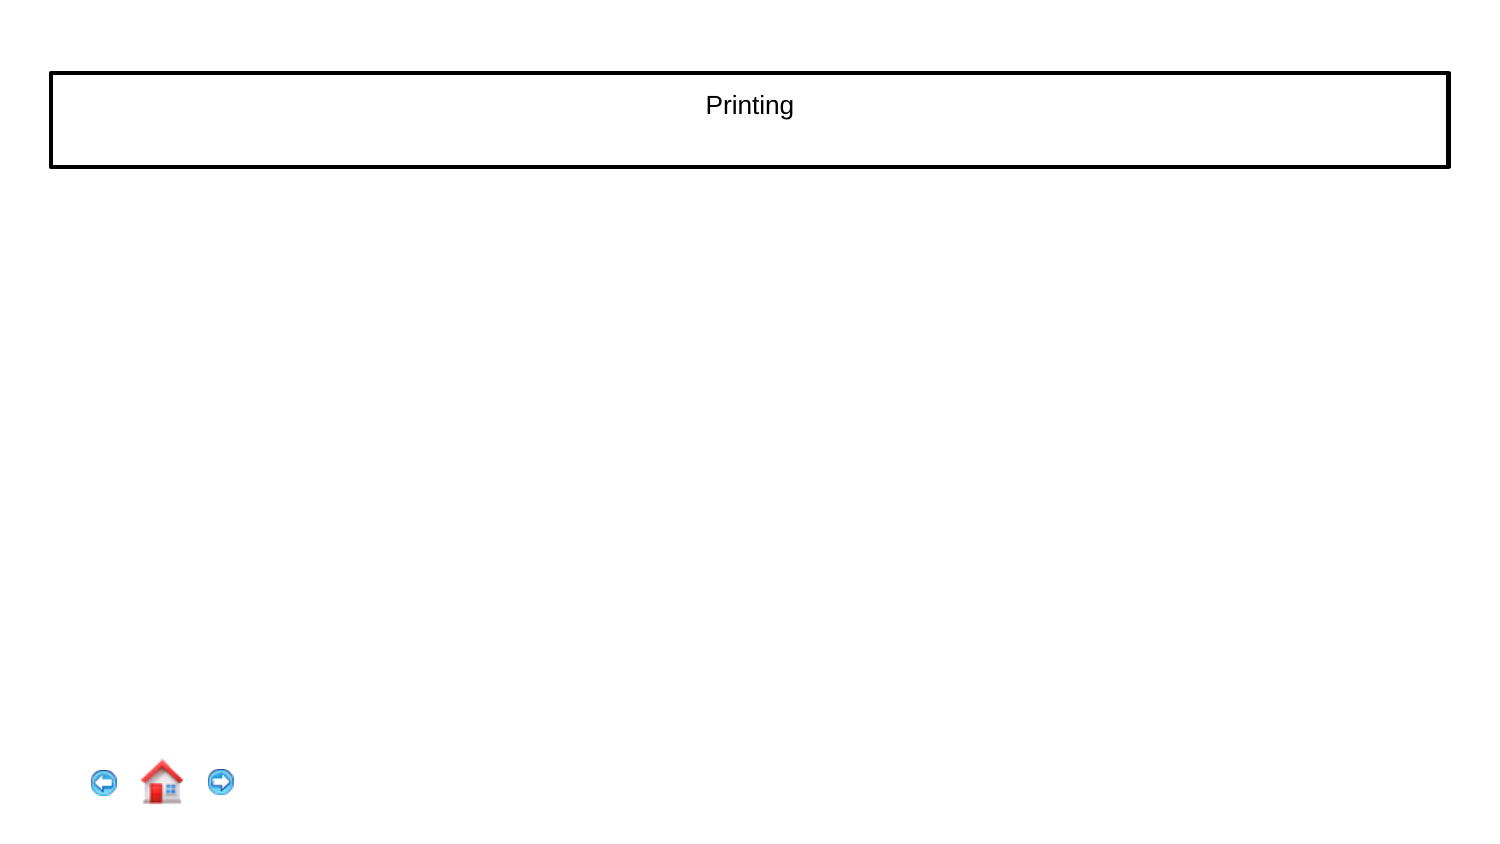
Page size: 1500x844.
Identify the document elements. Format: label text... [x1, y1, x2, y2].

picture [208, 769, 234, 795]
title Printing [51, 72, 1449, 167]
picture [137, 758, 188, 809]
picture [91, 770, 117, 796]
